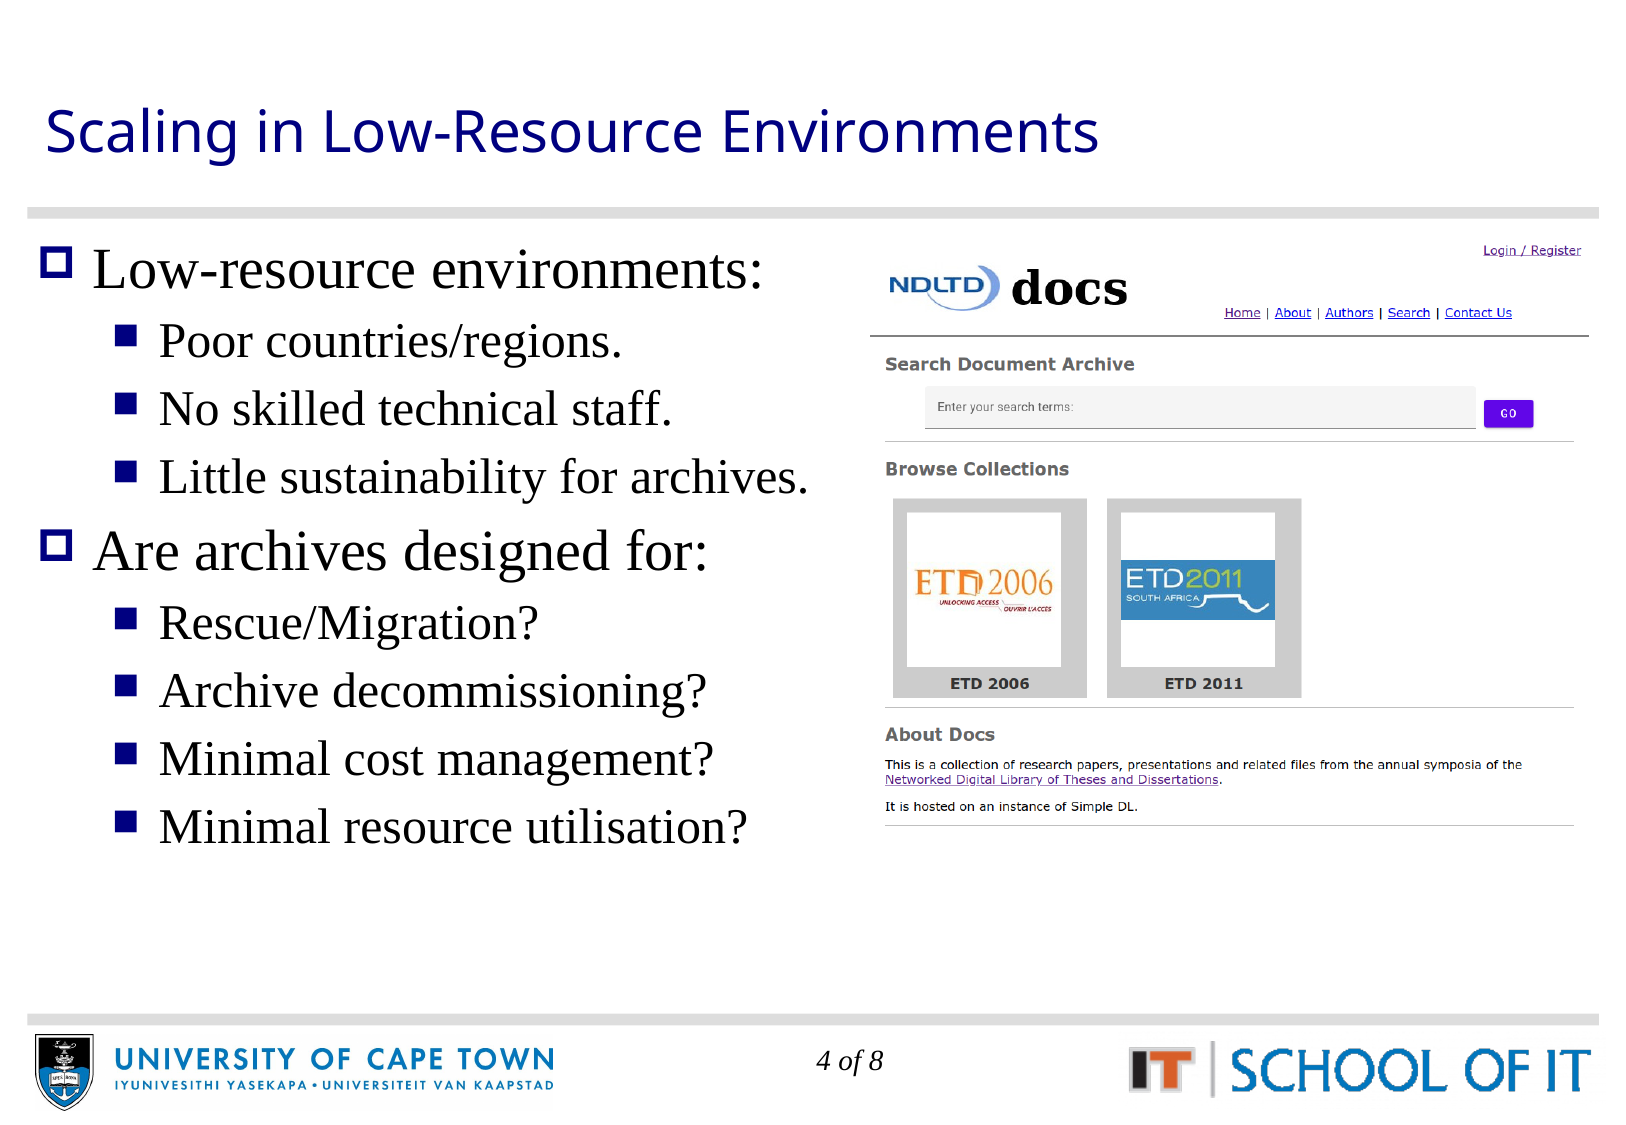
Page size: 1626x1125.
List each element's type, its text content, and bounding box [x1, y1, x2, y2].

list Low-resource environments: Poor countries/regions. No skilled technical staff. Little sustainability for archives. Are archives designed for: Rescue/Migration? Archive decommissioning? Minimal cost management? Minimal resource utilisation? [36, 236, 1579, 998]
title Scaling in Low-Resource Environments [45, 66, 1583, 194]
picture [35, 1034, 553, 1111]
picture [870, 239, 1591, 846]
picture [1118, 1030, 1606, 1109]
